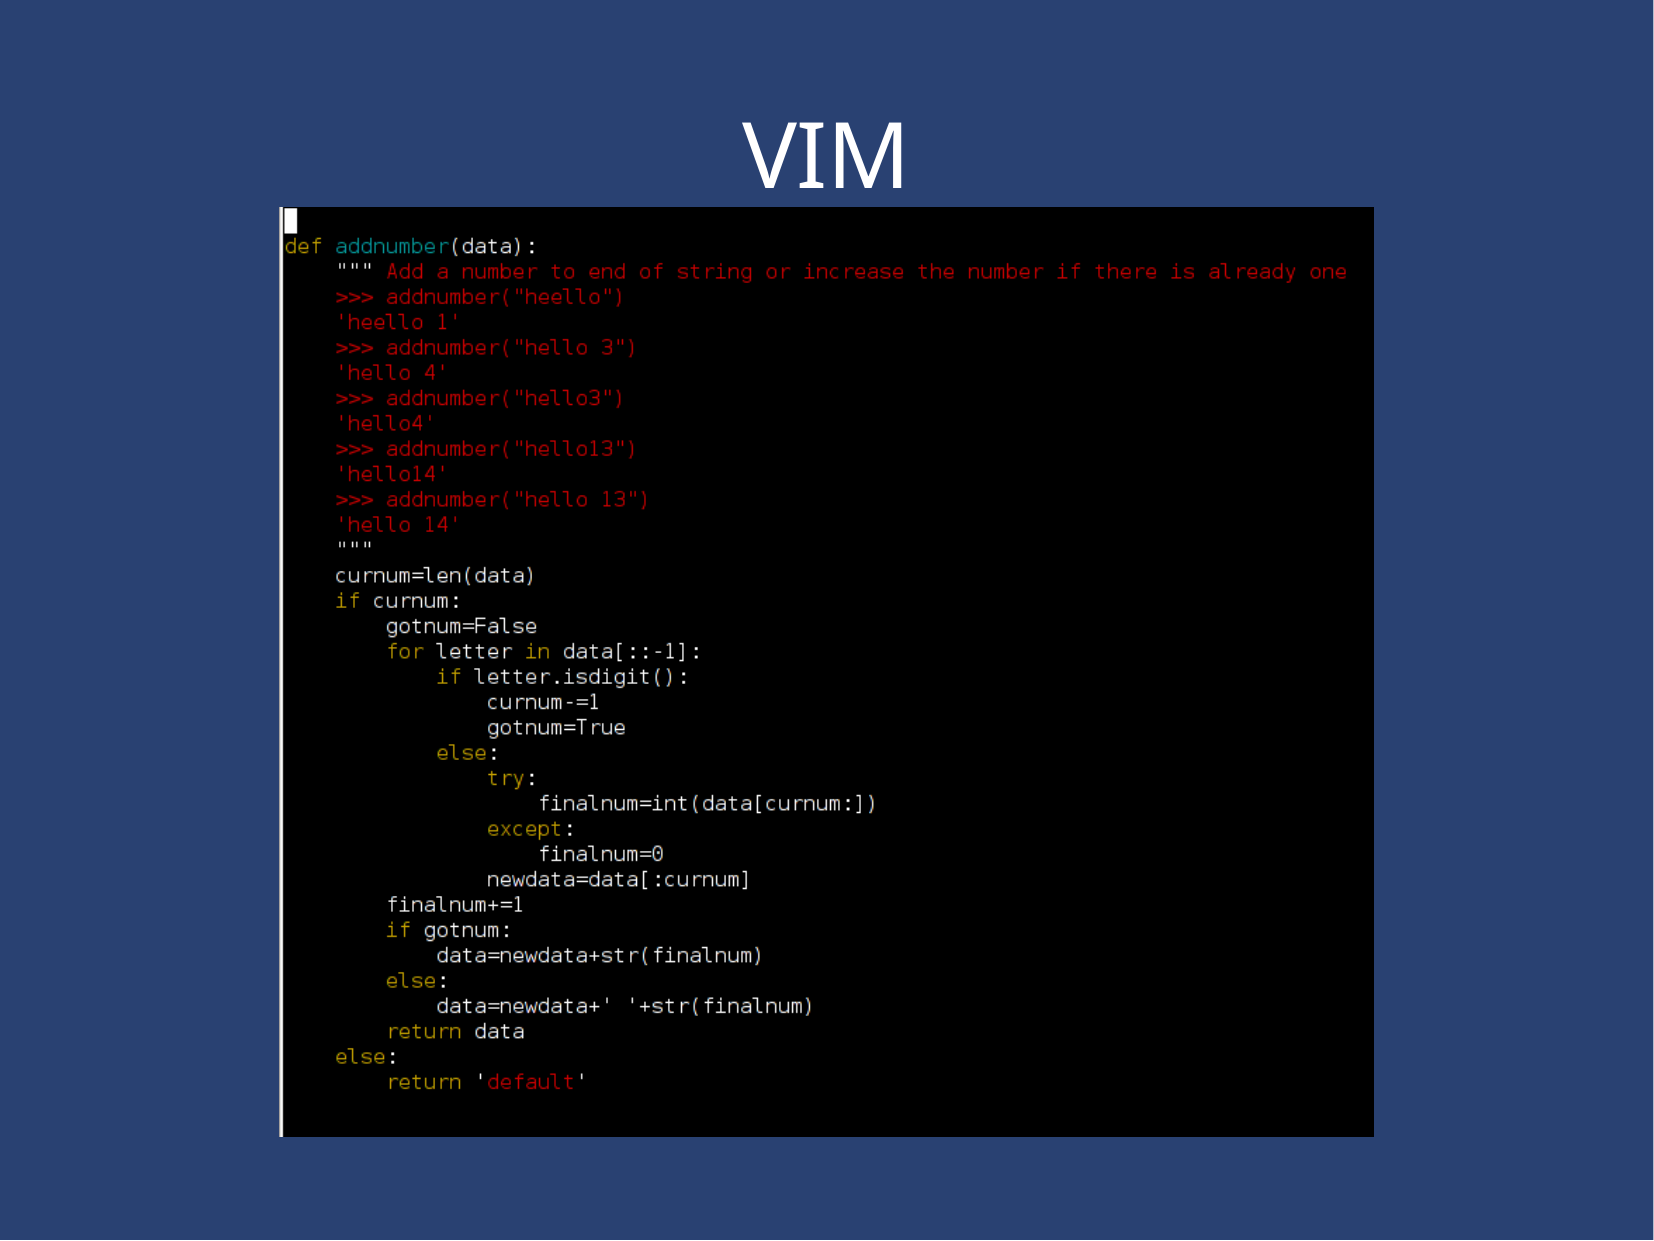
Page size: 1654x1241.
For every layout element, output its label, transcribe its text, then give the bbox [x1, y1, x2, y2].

picture [279, 257, 1374, 1137]
title VIM [82, 49, 1571, 257]
